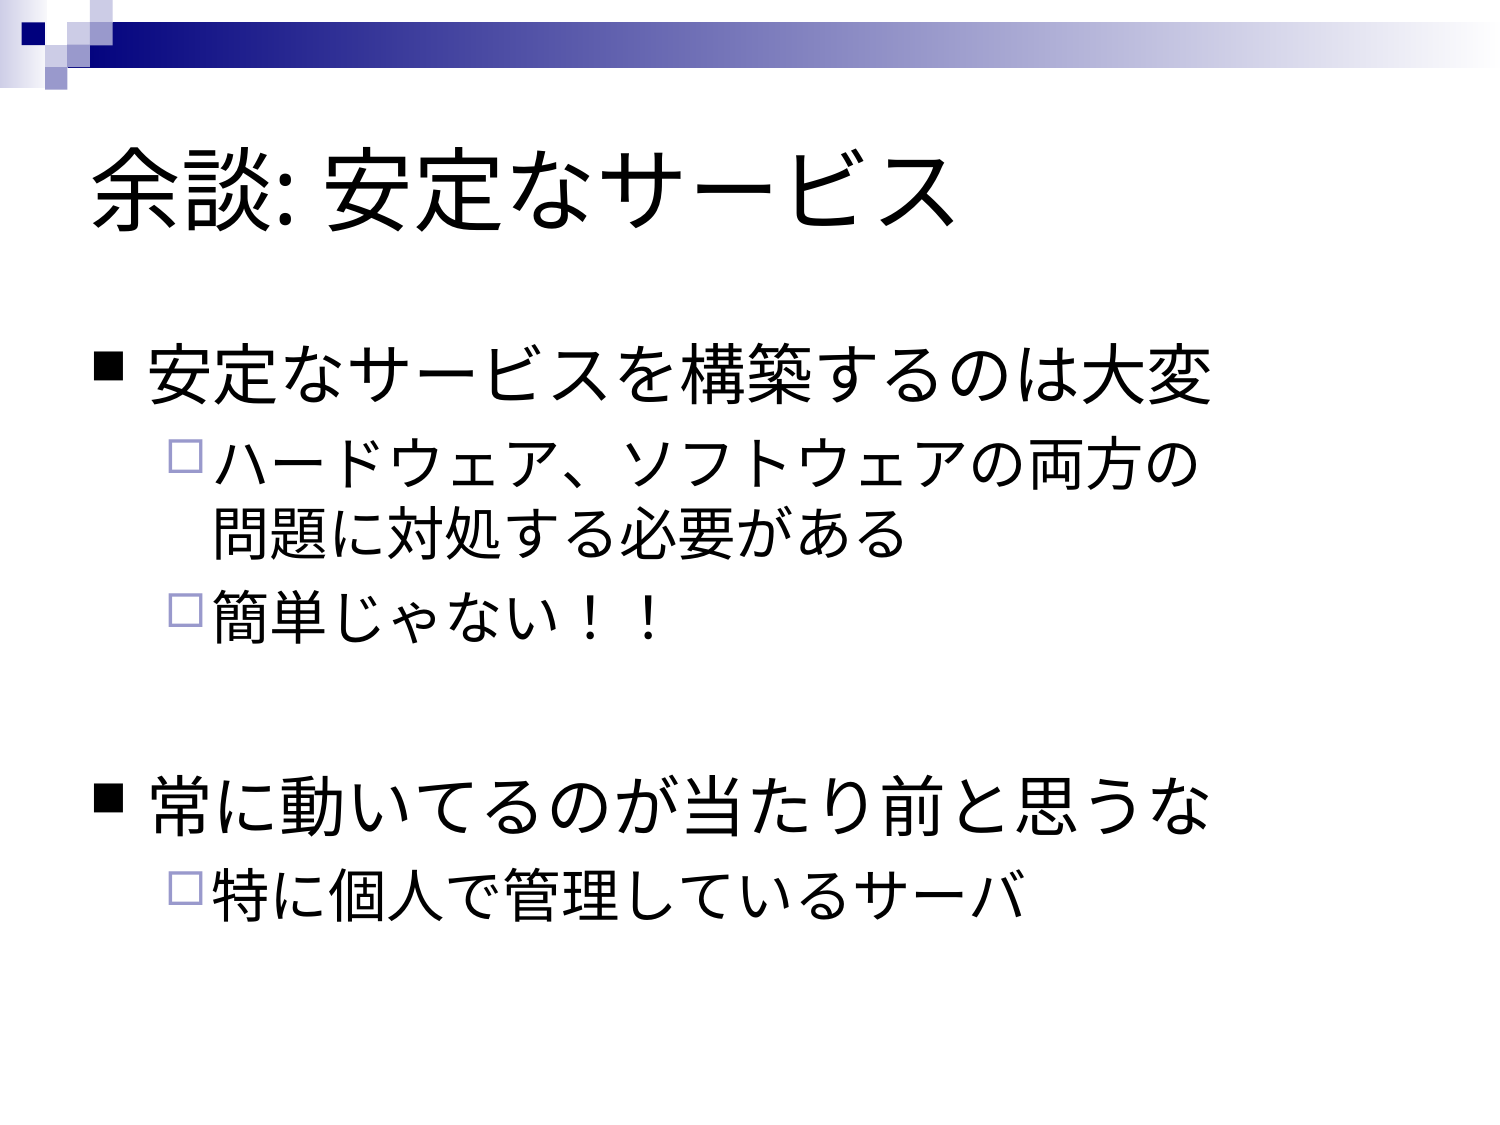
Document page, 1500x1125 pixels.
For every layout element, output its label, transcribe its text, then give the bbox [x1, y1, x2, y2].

title 余談: 安定なサービス [75, 69, 1426, 306]
list 安定なサービスを構築するのは大変 ハードウェア、ソフトウェアの両方の 問題に対処する必要がある 簡単じゃない！！ 常に動いてるのが当たり前と思うな 特に個人で管理しているサーバ [75, 324, 1426, 1021]
